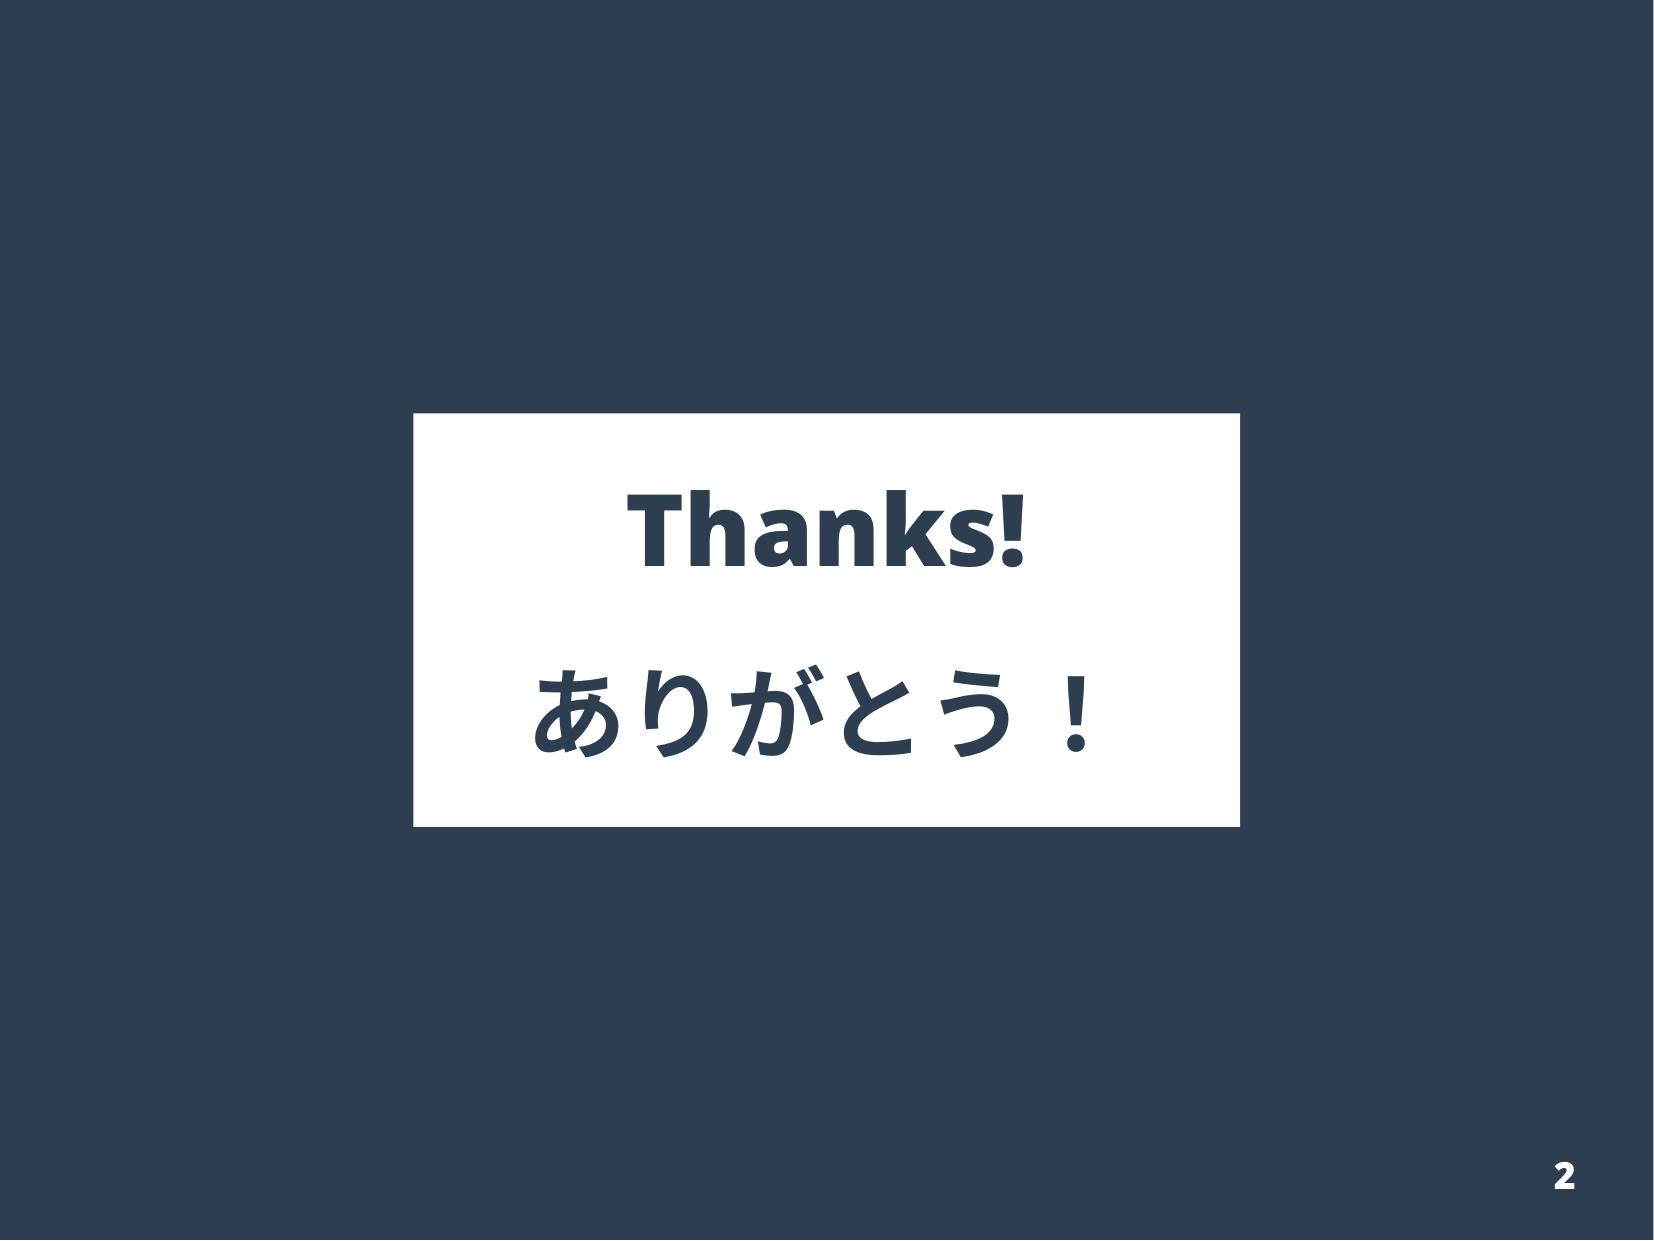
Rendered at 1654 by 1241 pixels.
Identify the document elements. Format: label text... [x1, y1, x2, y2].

title Thanks! ありがとう！ [419, 425, 1235, 815]
